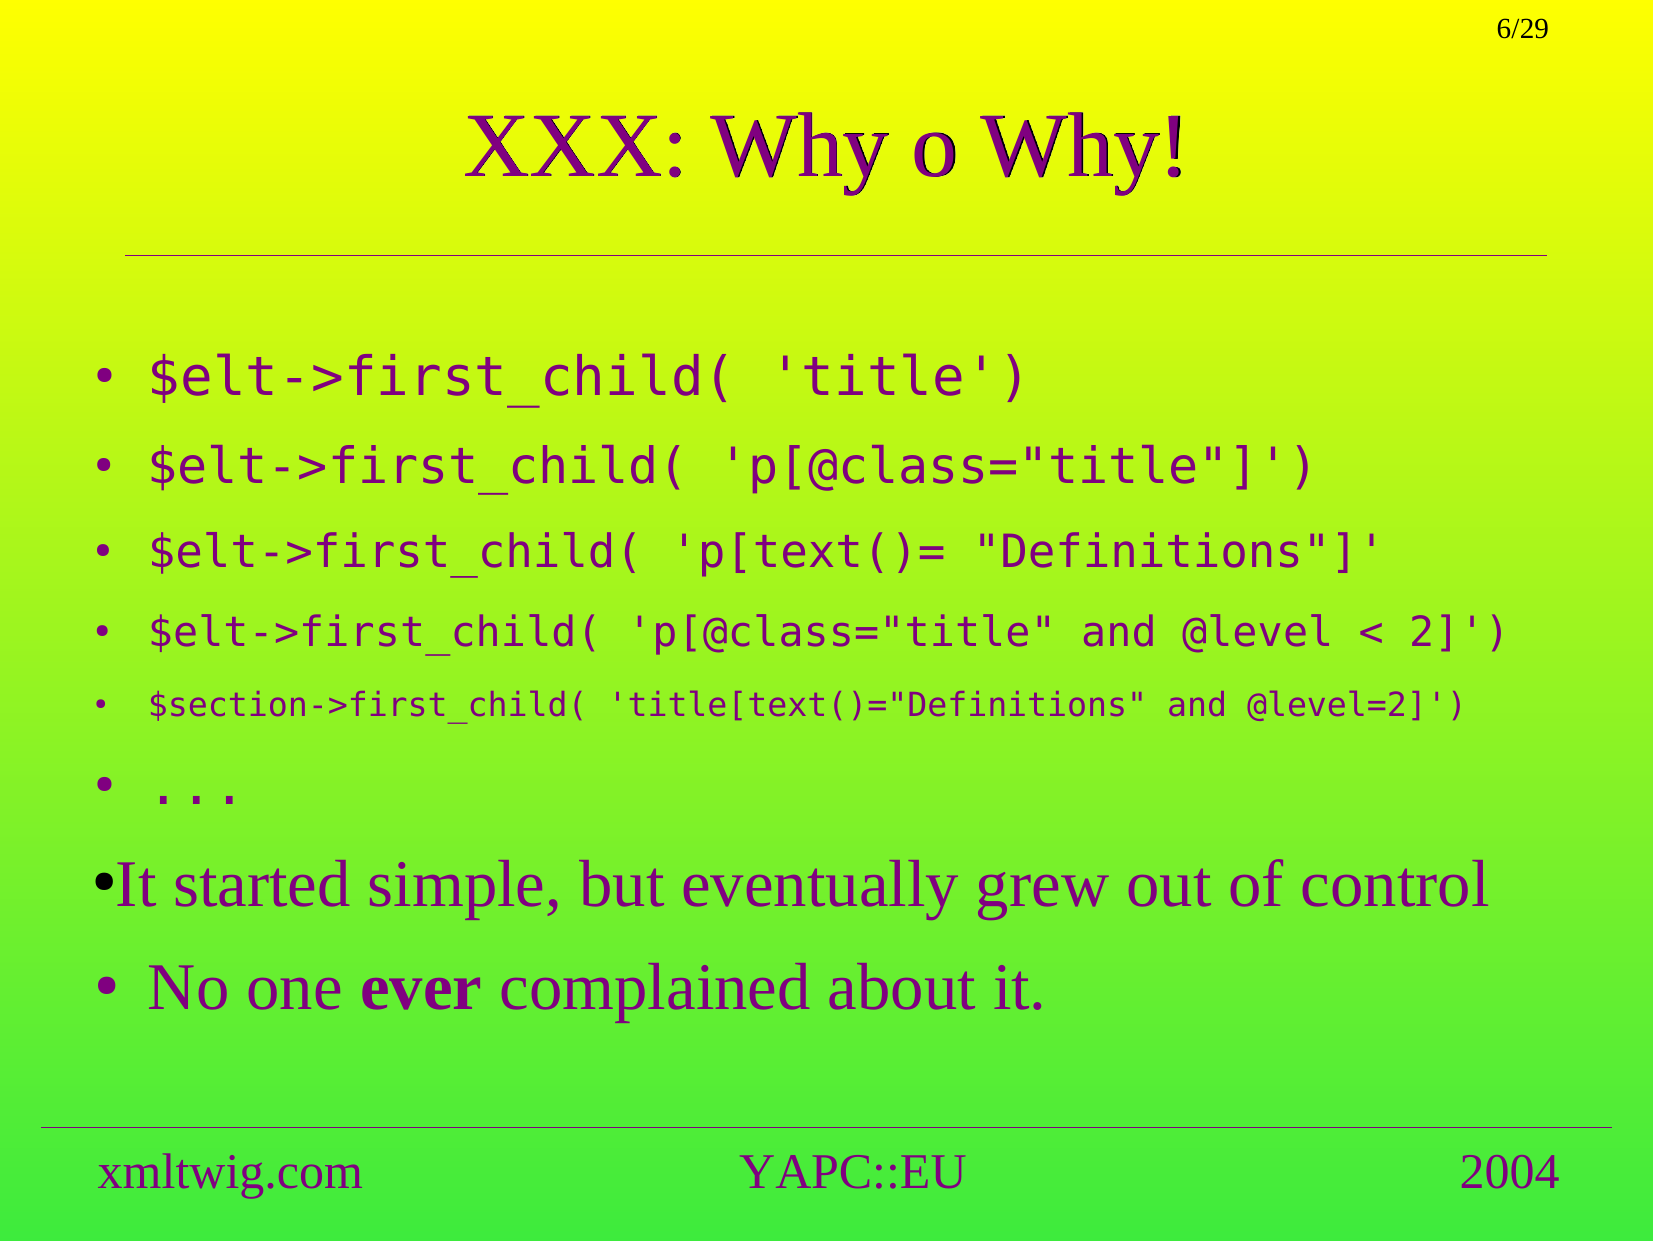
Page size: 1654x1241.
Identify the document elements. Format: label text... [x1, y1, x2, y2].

title XXX: Why o Why! [121, 66, 1533, 225]
list $elt->first_child( 'title') $elt->first_child( 'p[@class="title"]') $elt->first_child( 'p[text()= "Definitions"]' $elt->first_child( 'p[@class="title" and @level < 2]') $section->first_child( 'title[text()="Definitions" and @level=2]') ... It started simple, but eventually grew out of control No one ever complained about it. [59, 344, 1533, 1070]
